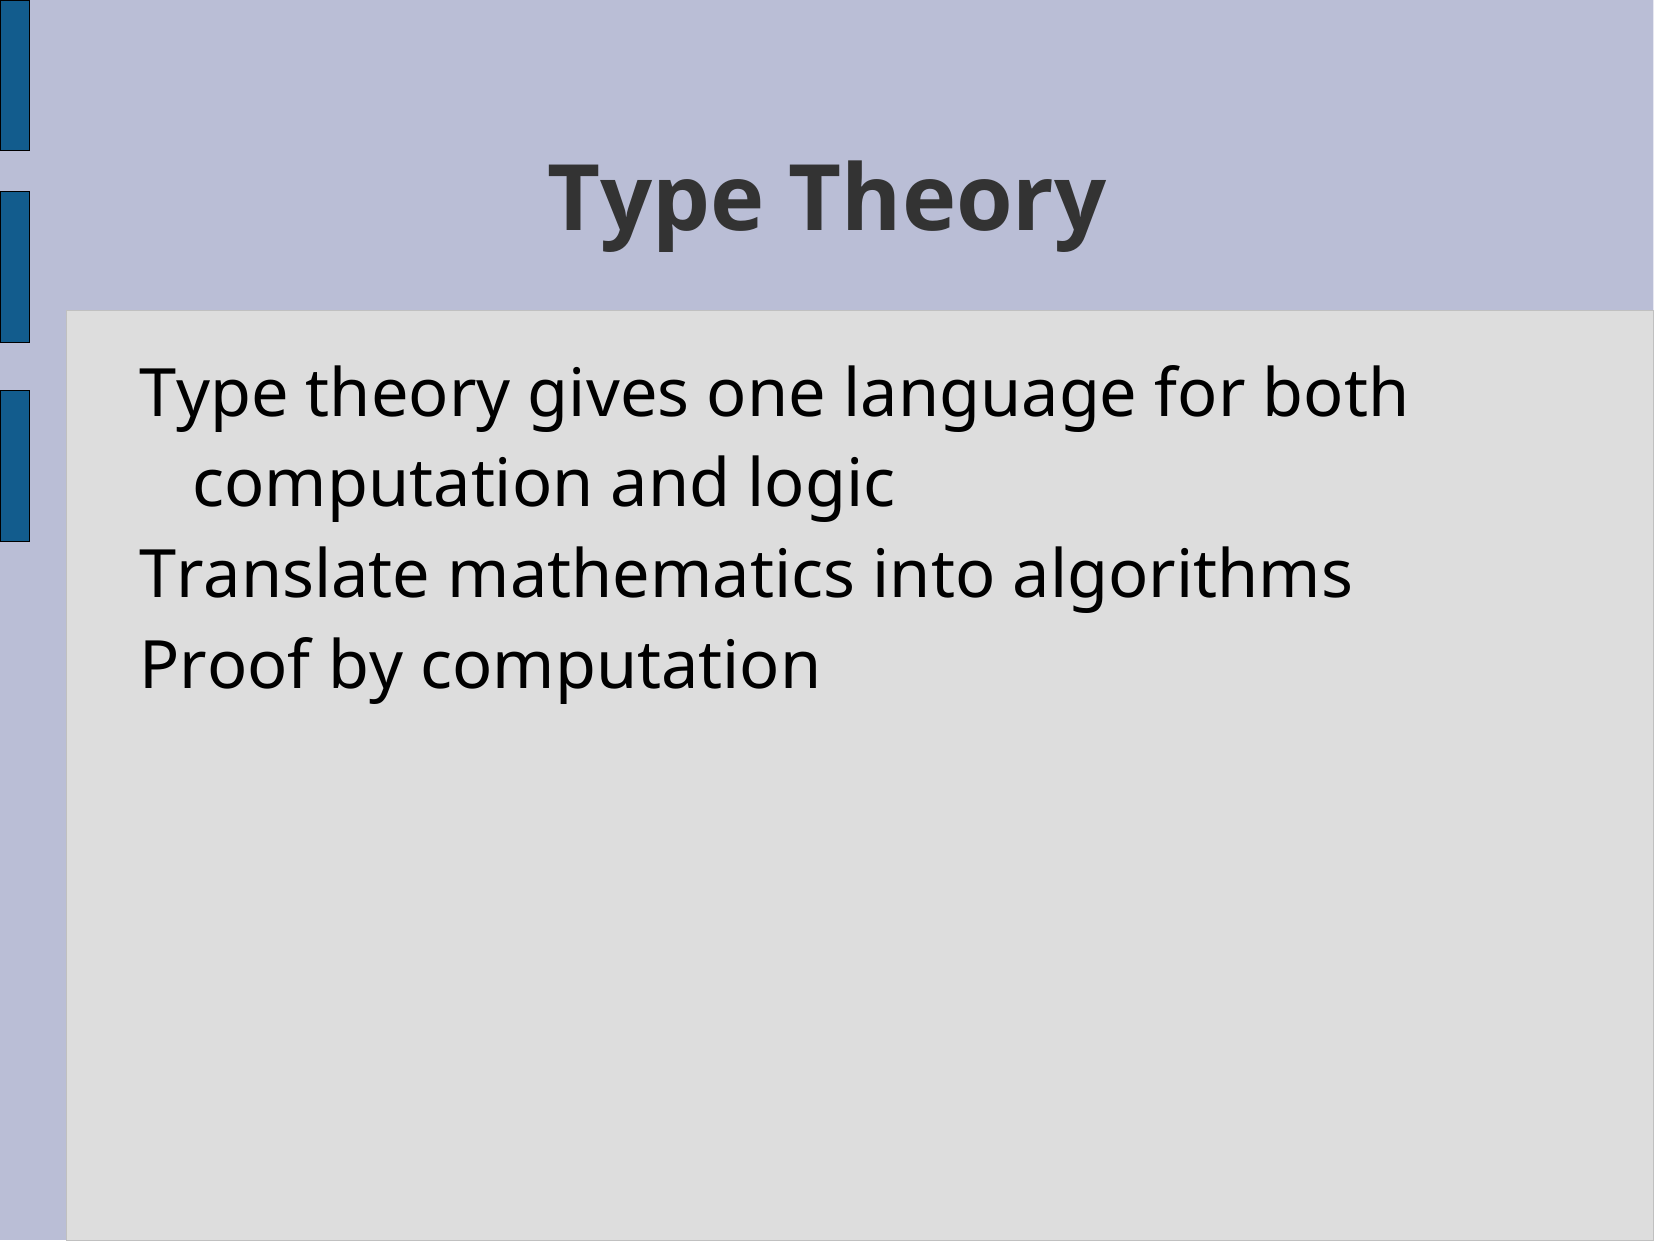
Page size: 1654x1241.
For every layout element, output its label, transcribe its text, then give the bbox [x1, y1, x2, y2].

title Type Theory [121, 91, 1534, 299]
list Type theory gives one language for both computation and logic Translate mathematics into algorithms Proof by computation [121, 344, 1534, 1127]
